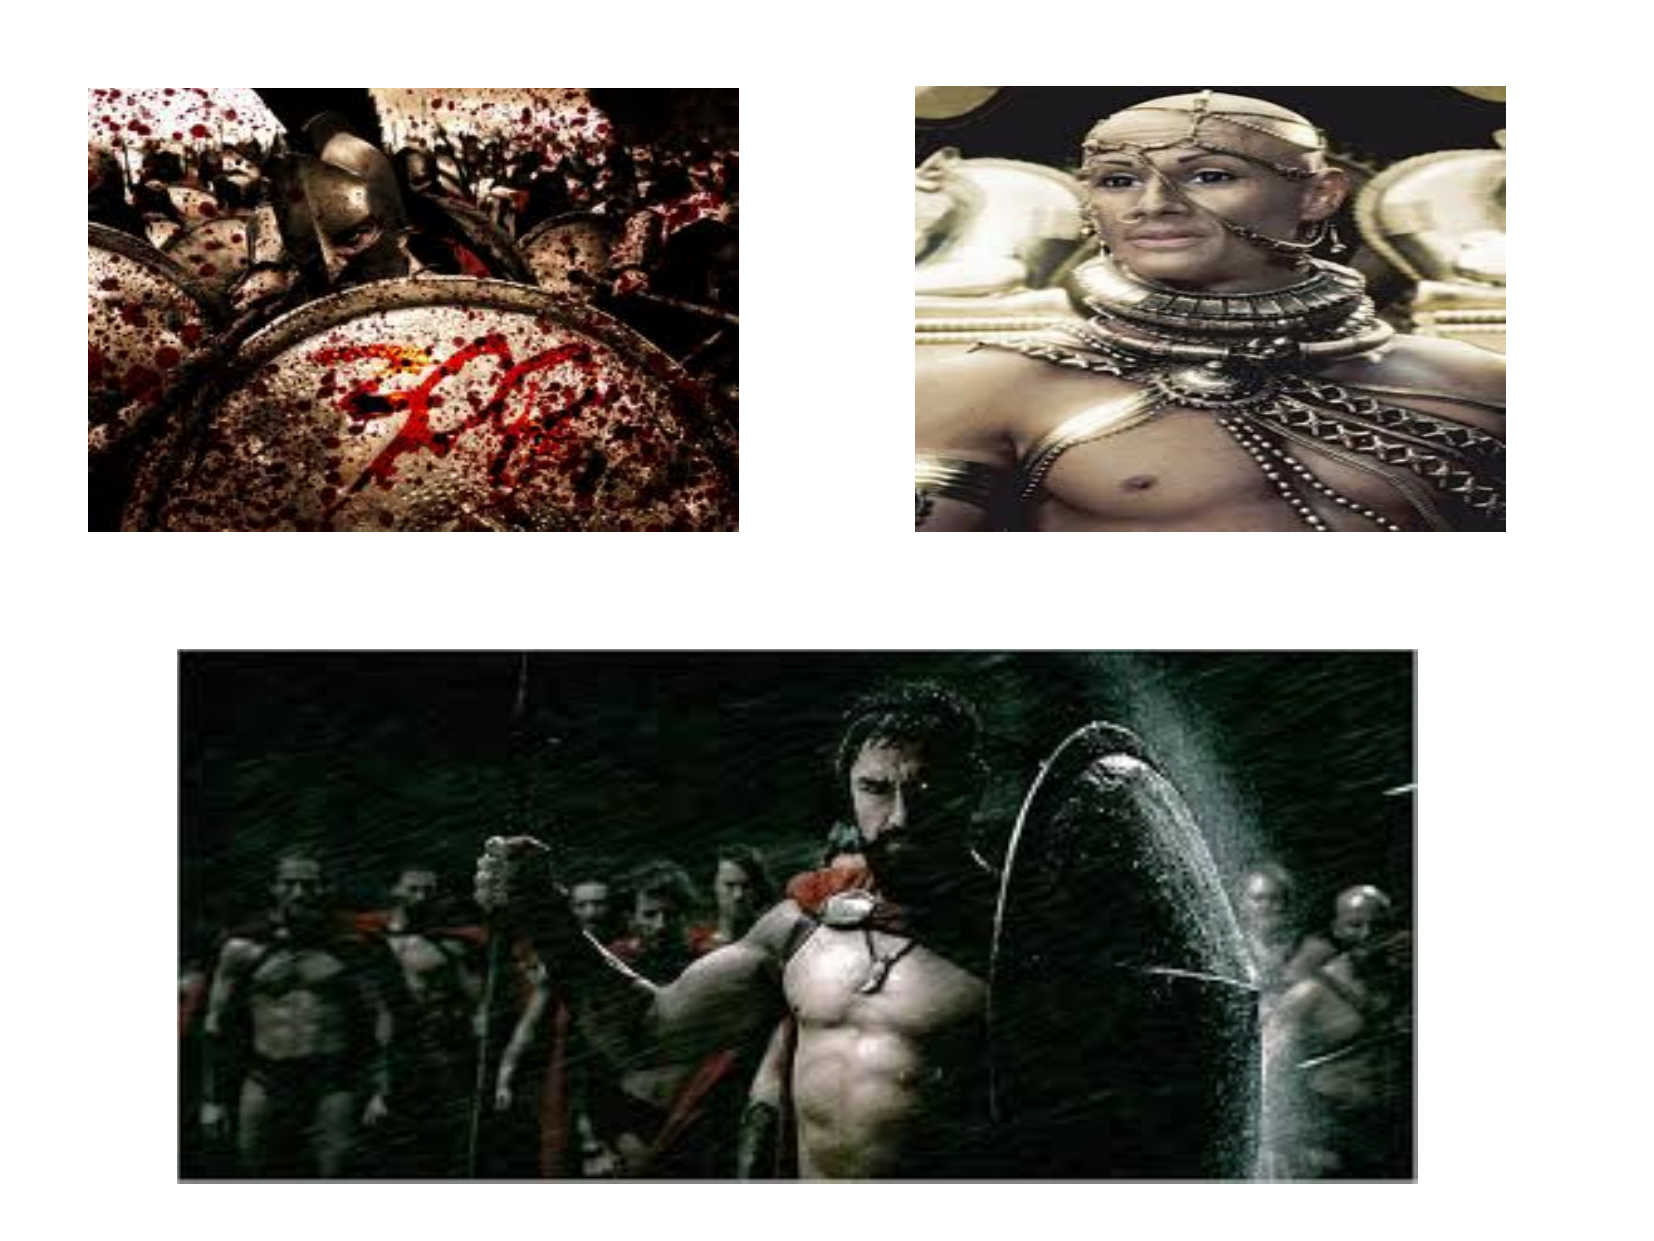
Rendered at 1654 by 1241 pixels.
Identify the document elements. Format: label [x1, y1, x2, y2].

picture [177, 649, 1418, 1184]
picture [915, 86, 1506, 532]
picture [88, 88, 739, 532]
